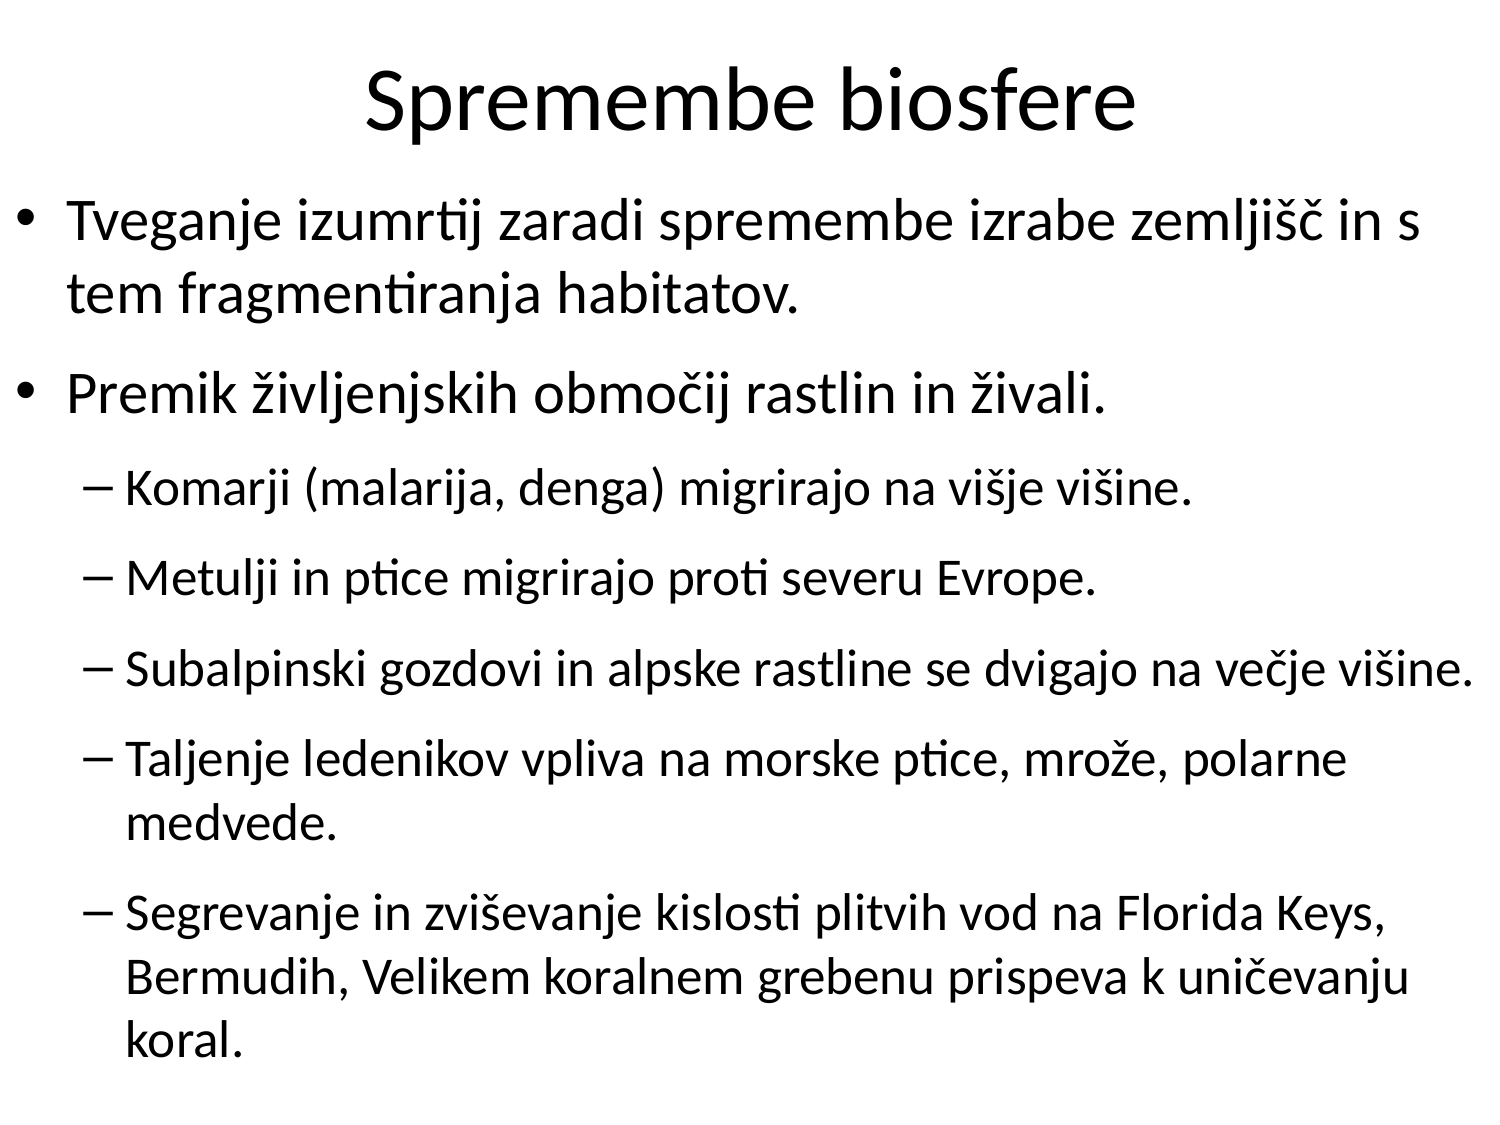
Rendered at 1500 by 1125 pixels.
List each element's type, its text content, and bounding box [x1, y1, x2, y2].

title Spremembe biosfere [76, 0, 1427, 172]
list Tveganje izumrtij zaradi spremembe izrabe zemljišč in s tem fragmentiranja habitatov. Premik življenjskih območij rastlin in živali. Komarji (malarija, denga) migrirajo na višje višine. Metulji in ptice migrirajo proti severu Evrope. Subalpinski gozdovi in alpske rastline se dvigajo na večje višine. Taljenje ledenikov vpliva na morske ptice, mrože, polarne medvede. Segrevanje in zviševanje kislosti plitvih vod na Florida Keys, Bermudih, Velikem koralnem grebenu prispeva k uničevanju koral. [0, 172, 1500, 1125]
